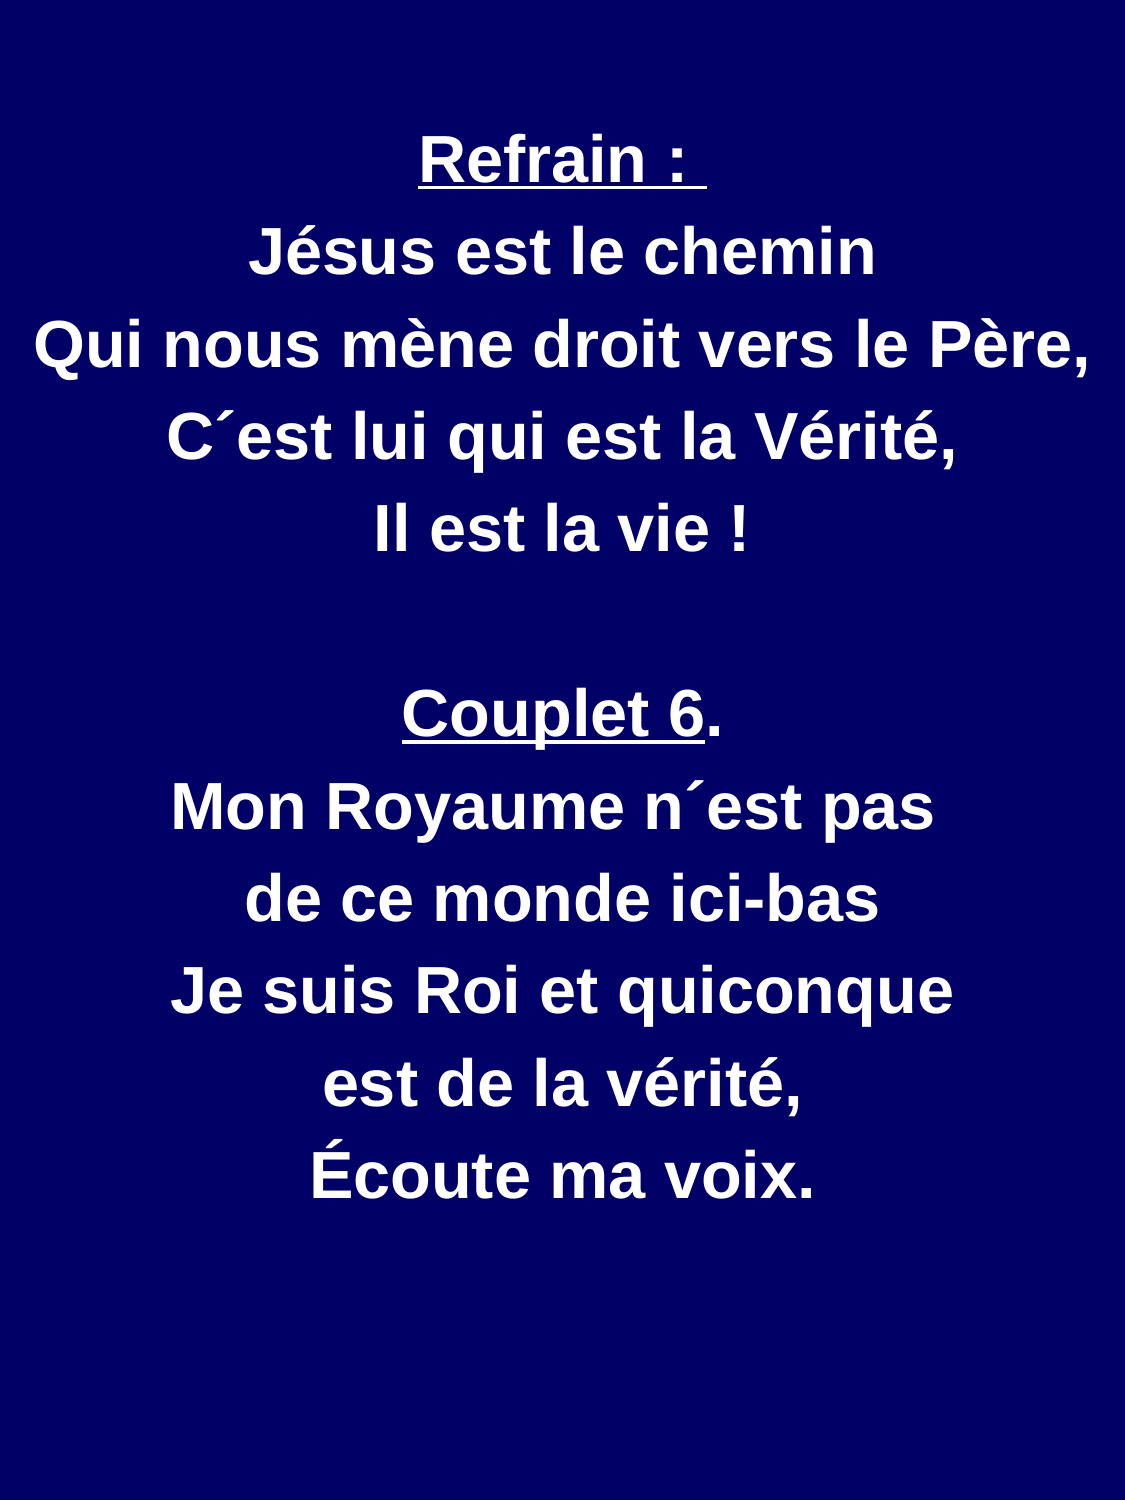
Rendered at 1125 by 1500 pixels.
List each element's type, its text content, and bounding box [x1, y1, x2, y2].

text_box Refrain : Jésus est le chemin Qui nous mène droit vers le Père, C´est lui qui est la Vérité, Il est la vie ! Couplet 6. Mon Royaume n´est pas de ce monde ici-bas Je suis Roi et quiconque est de la vérité, Écoute ma voix. [0, 35, 1125, 1500]
